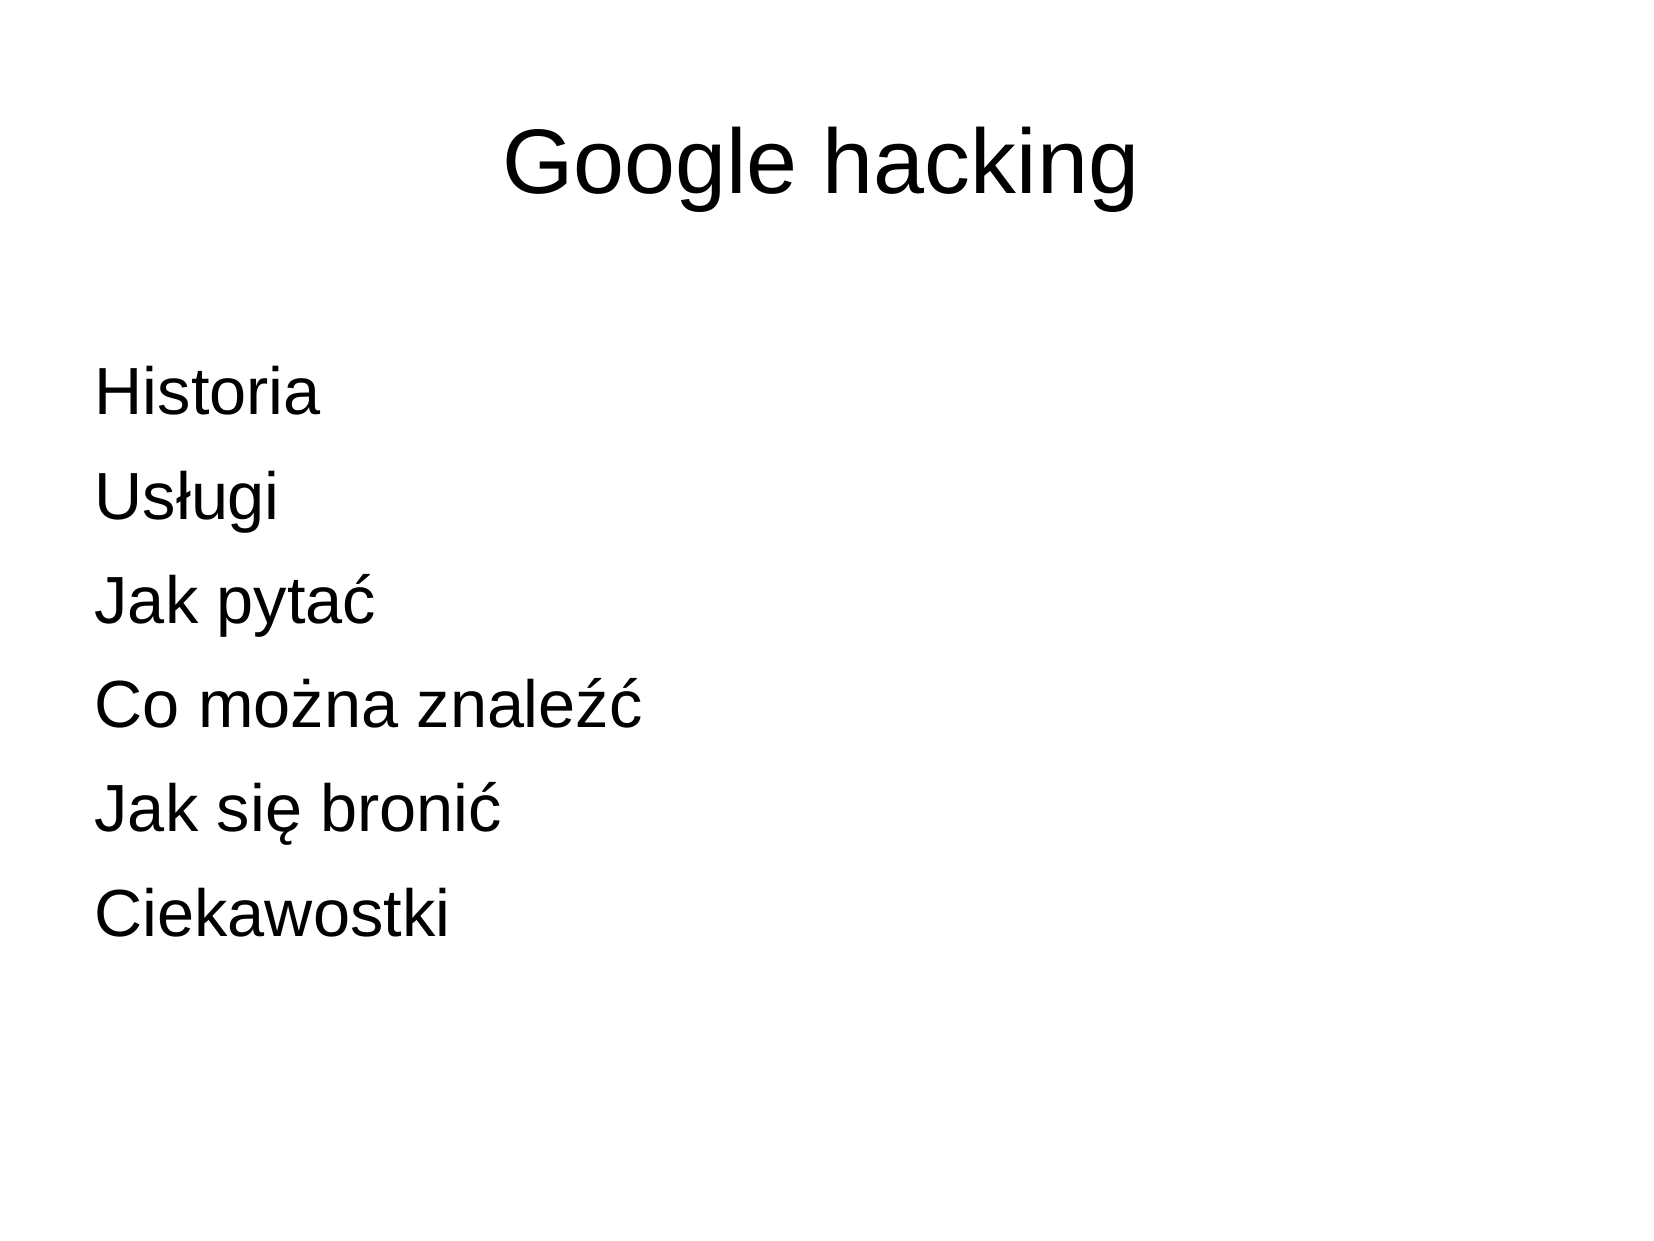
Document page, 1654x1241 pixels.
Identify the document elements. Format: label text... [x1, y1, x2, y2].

list Historia Usługi Jak pytać Co można znaleźć Jak się bronić Ciekawostki [76, 354, 1565, 1010]
title Google hacking [76, 58, 1565, 266]
